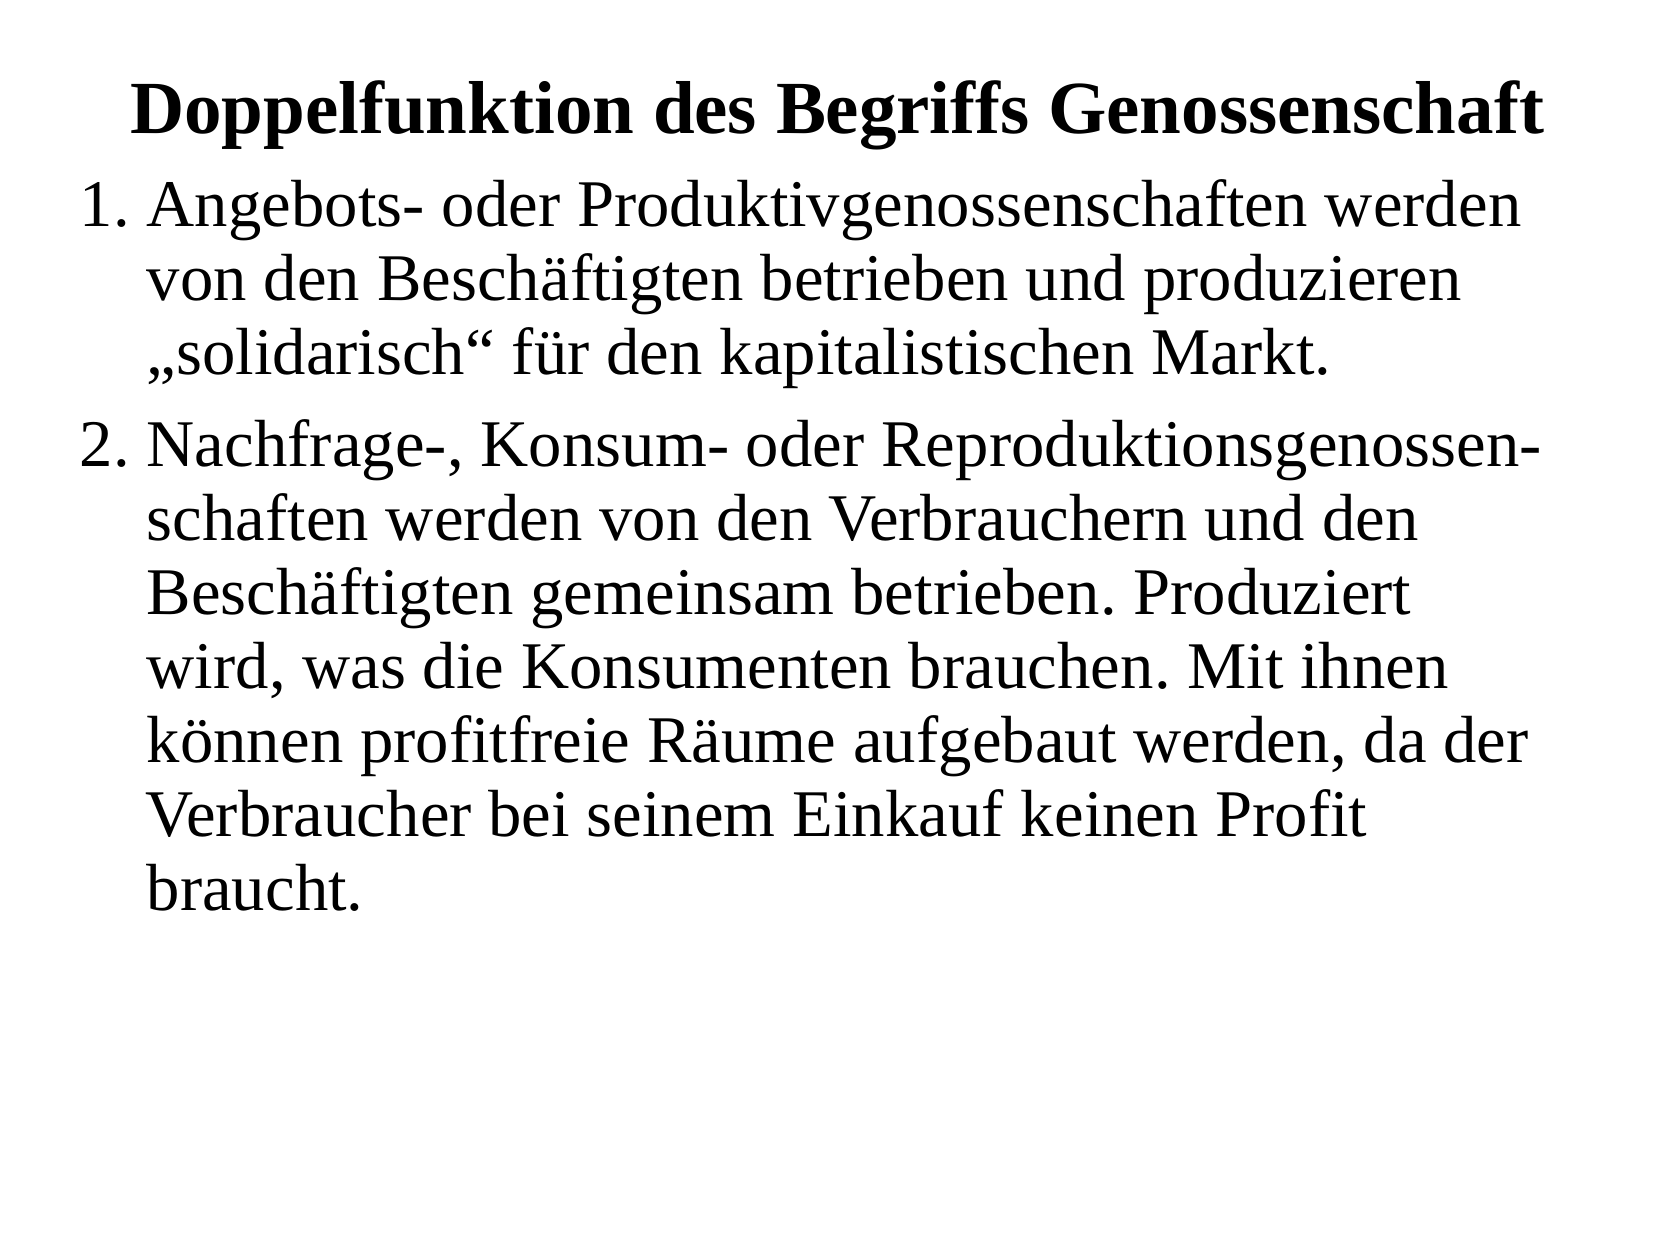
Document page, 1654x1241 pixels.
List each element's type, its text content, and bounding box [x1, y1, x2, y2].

text_box Doppelfunktion des Begriffs Genossenschaft Angebots- oder Produktivgenossenschaften werden von den Beschäftigten betrieben und produzieren „solidarisch“ für den kapitalistischen Markt. Nachfrage-, Konsum- oder Reproduktionsgenossen- schaften werden von den Verbrauchern und den Beschäftigten gemeinsam betrieben. Produziert wird, was die Konsumenten brauchen. Mit ihnen können profitfreie Räume aufgebaut werden, da der Verbraucher bei seinem Einkauf keinen Profit braucht. [64, 59, 1595, 933]
